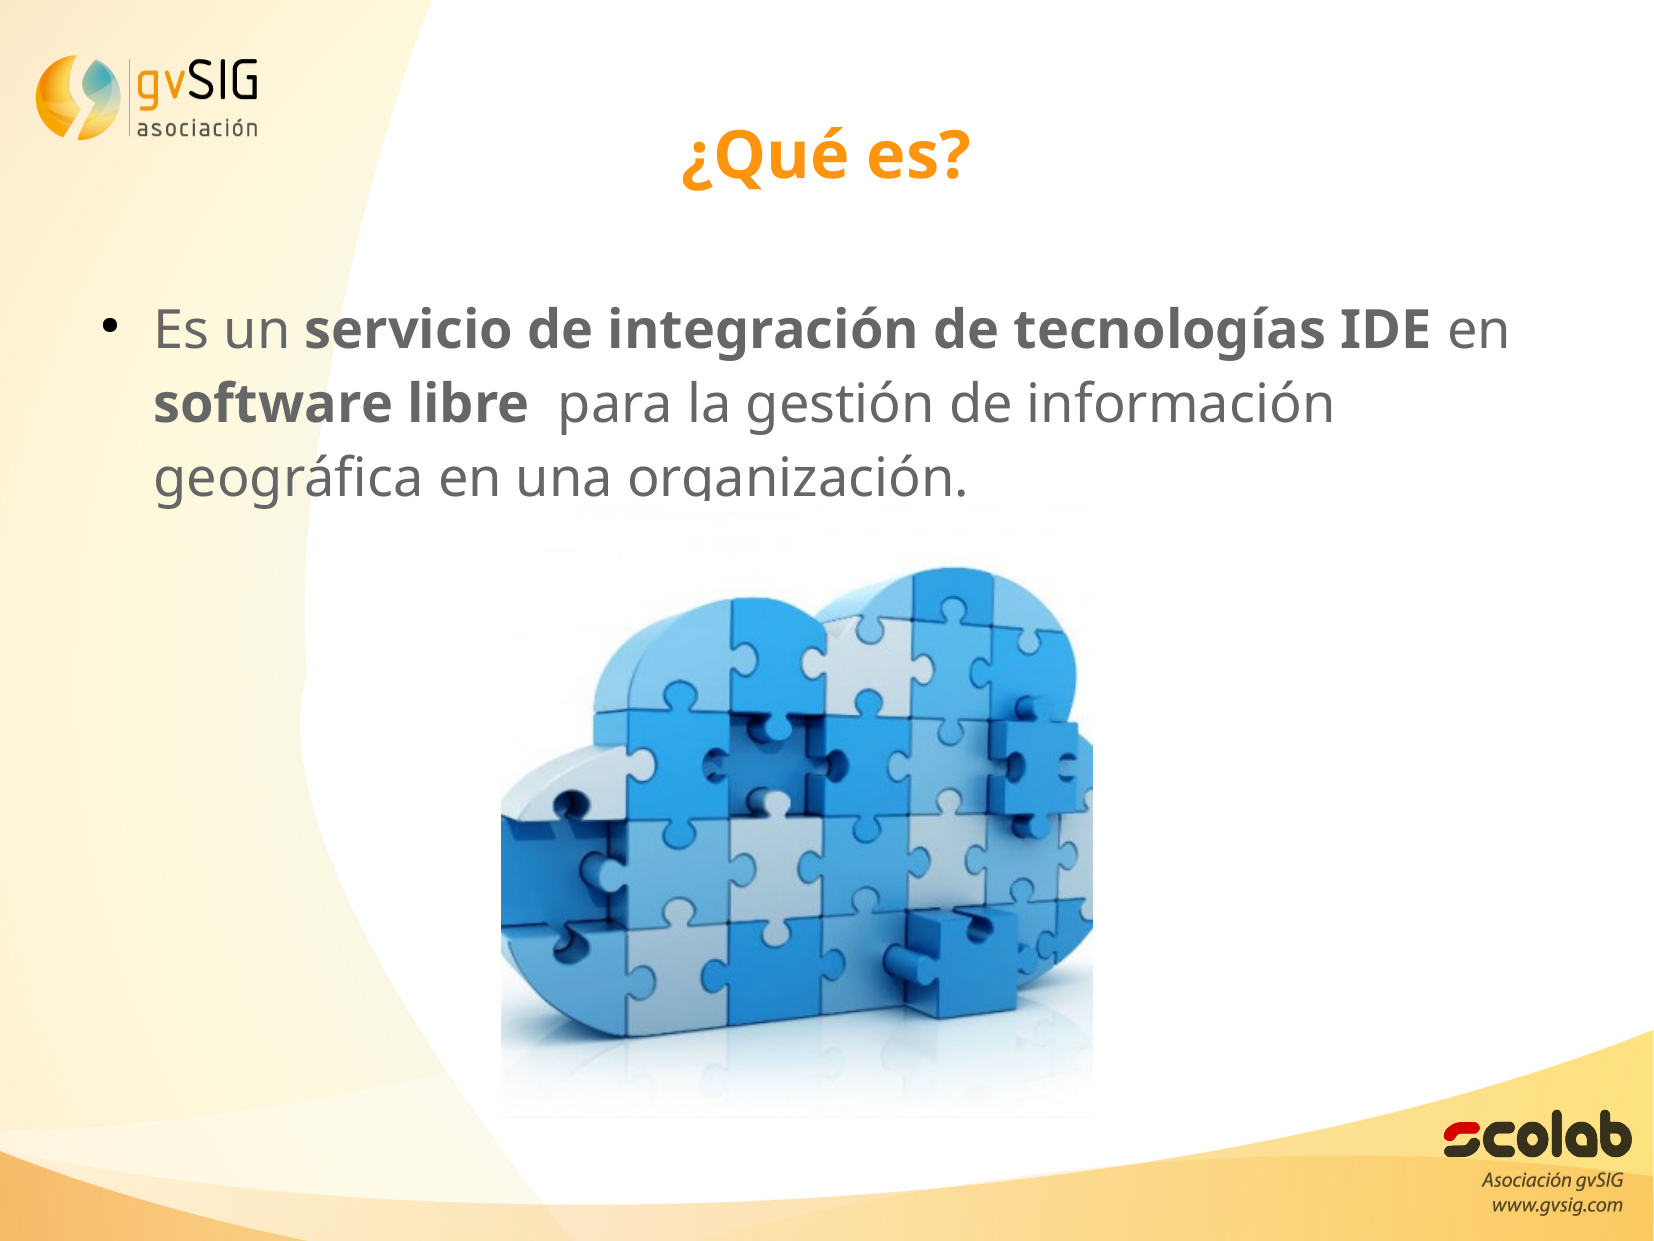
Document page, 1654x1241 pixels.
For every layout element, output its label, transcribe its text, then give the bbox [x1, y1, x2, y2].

title ¿Qué es? [82, 49, 1571, 257]
list Es un servicio de integración de tecnologías IDE en software libre para la gestión de información geográfica en una organización. [82, 290, 1571, 1010]
picture [0, 0, 1654, 1241]
